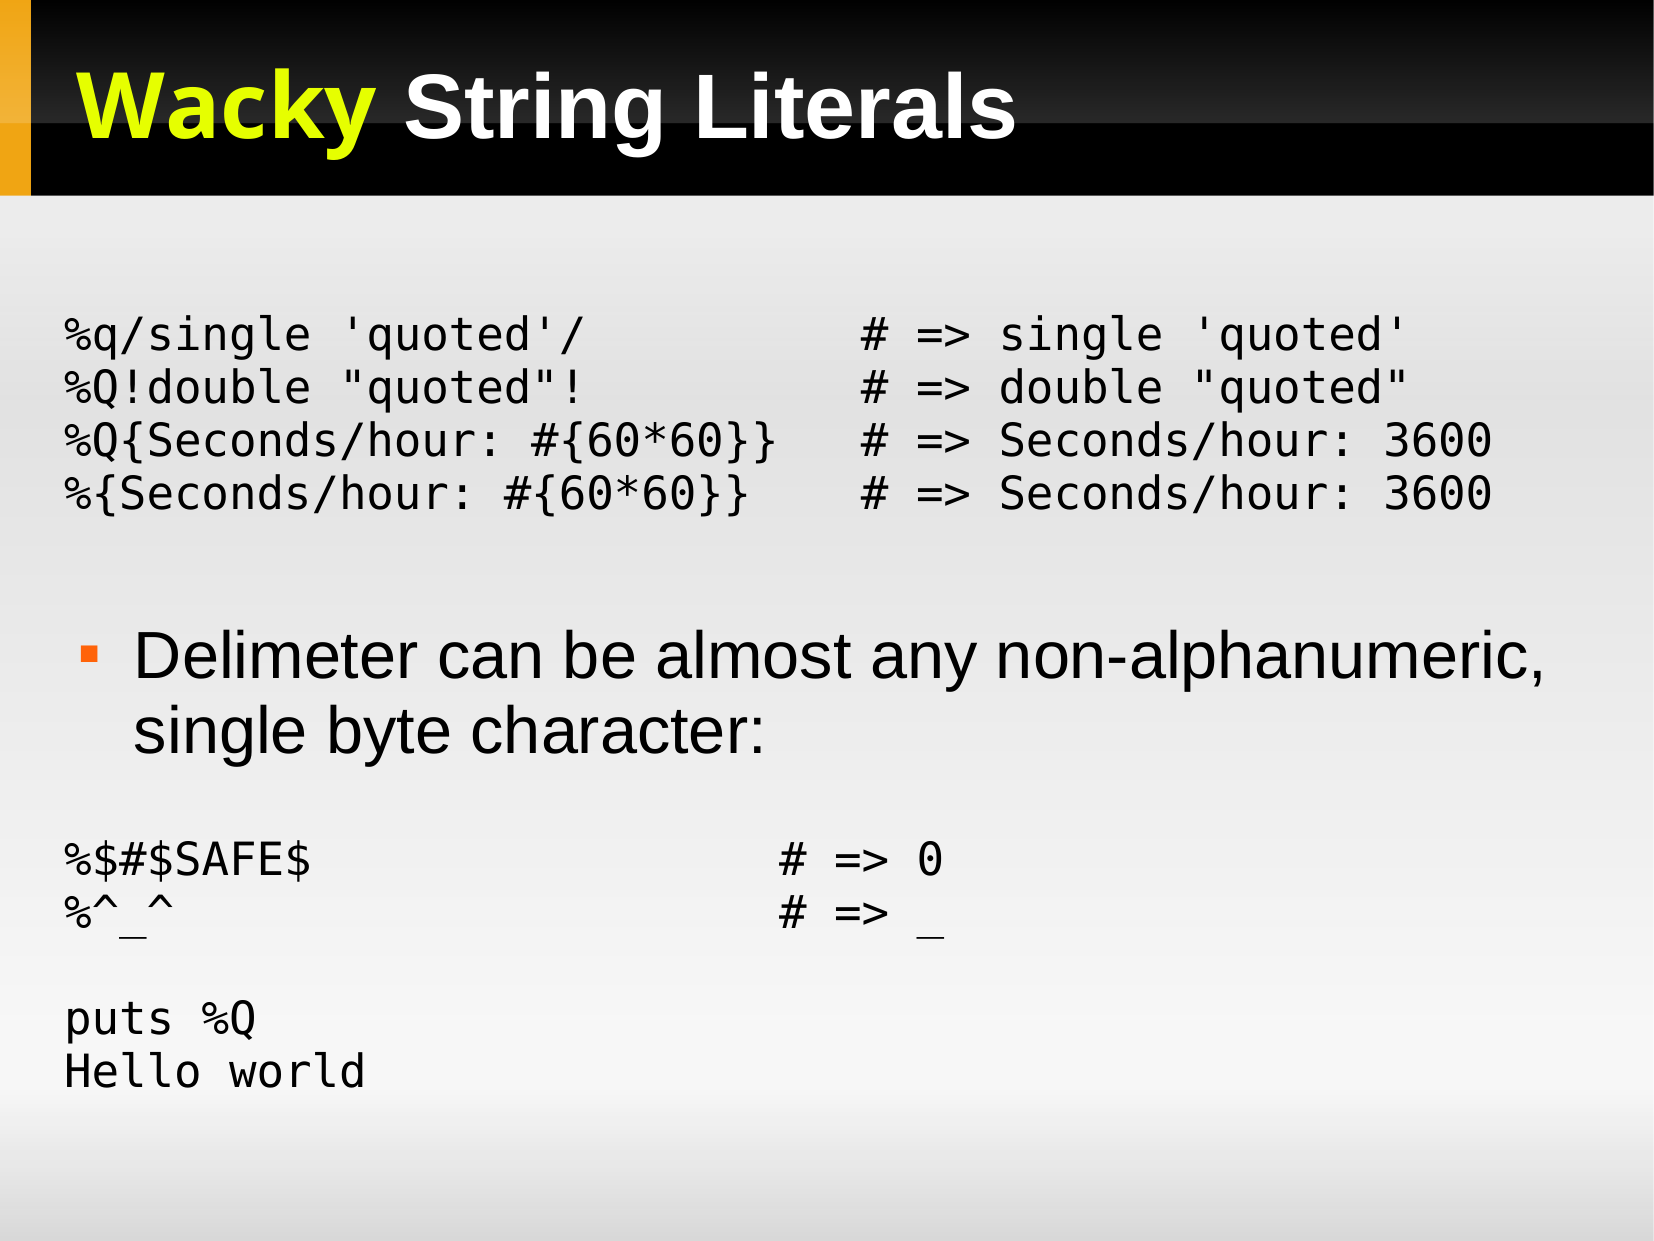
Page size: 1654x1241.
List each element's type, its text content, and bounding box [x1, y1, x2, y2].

list Delimeter can be almost any non-alphanumeric, single byte character: [63, 617, 1552, 778]
text_box %q/single 'quoted'/ # => single 'quoted' %Q!double "quoted"! # => double "quoted" %Q{Seconds/hour: #{60*60}} # => Seconds/hour: 3600 %{Seconds/hour: #{60*60}} # => Seconds/hour: 3600 [49, 300, 1510, 563]
picture [0, 0, 1654, 1241]
title Wacky String Literals [76, 7, 1565, 200]
text_box %$#$SAFE$ # => 0 %^_^ # => _ puts %Q Hello world [49, 825, 1475, 1107]
